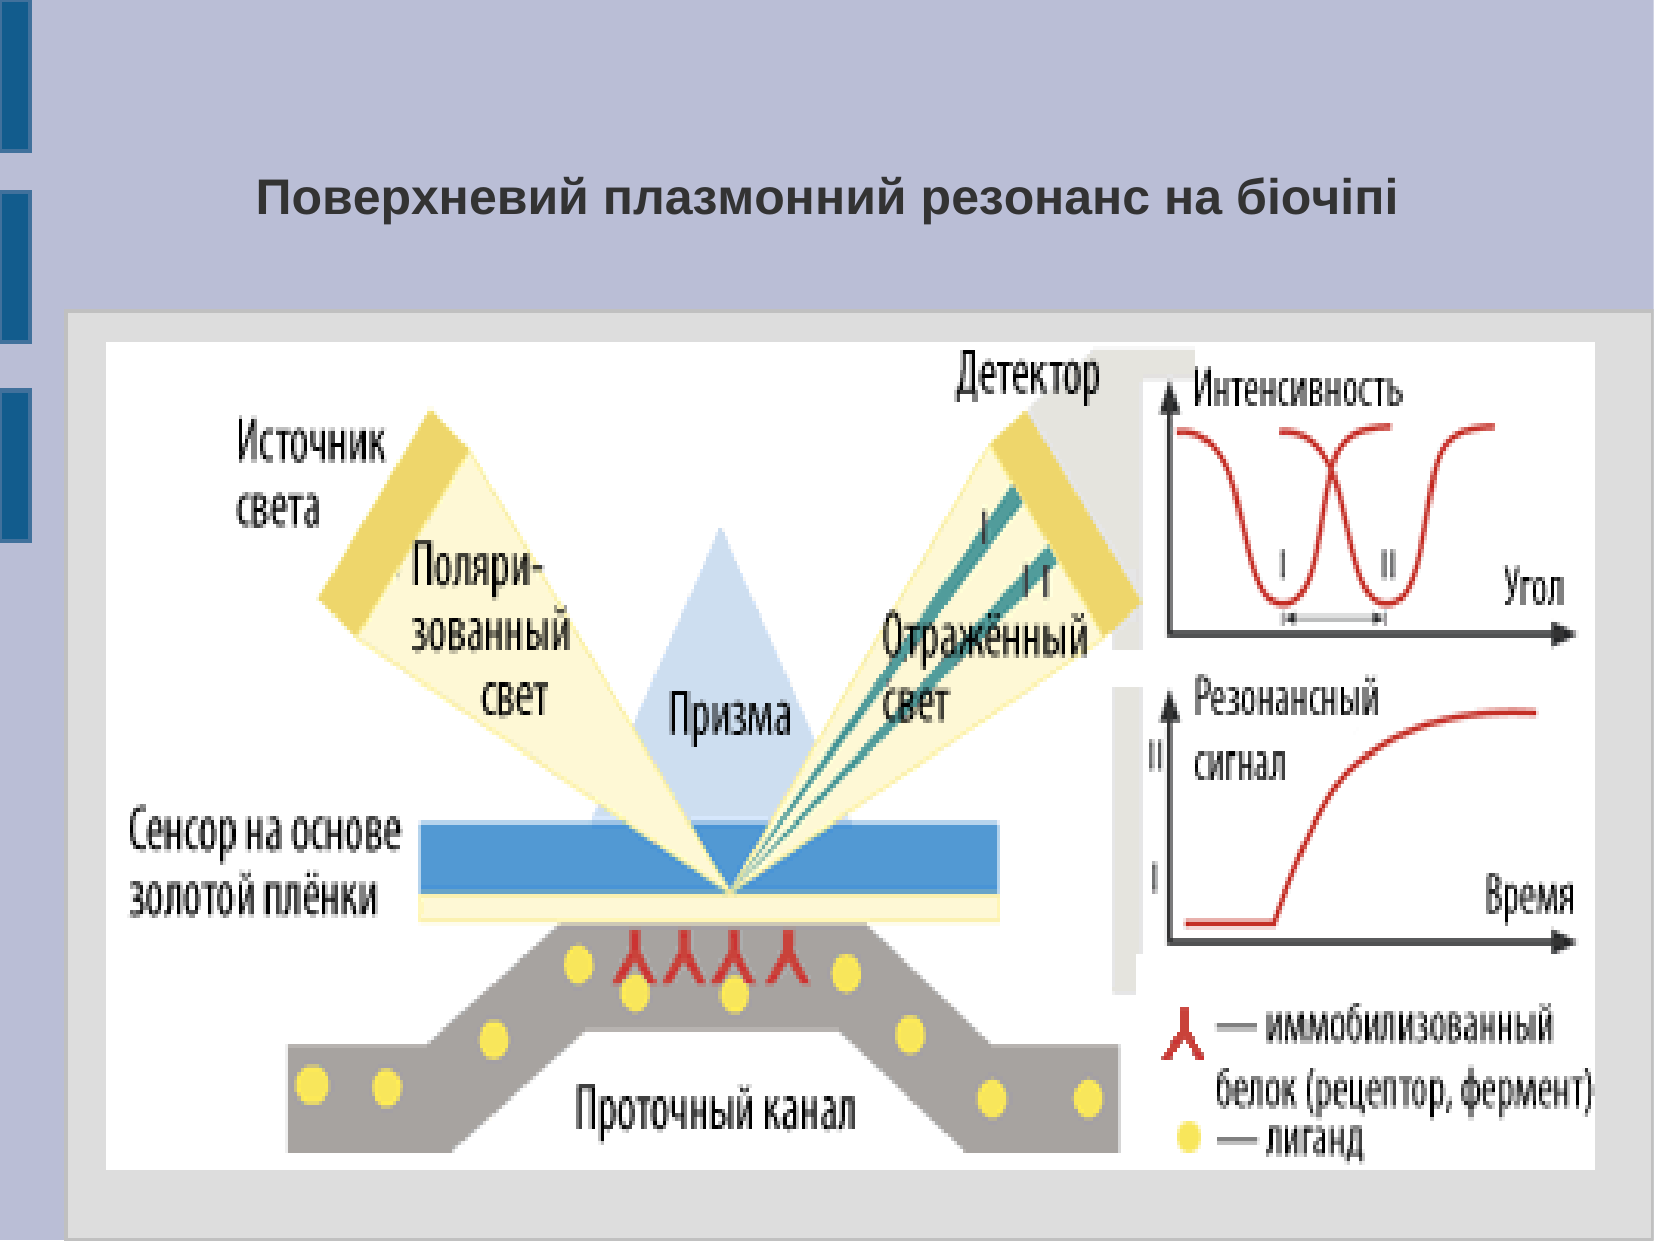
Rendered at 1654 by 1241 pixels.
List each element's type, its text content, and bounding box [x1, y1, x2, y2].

picture [106, 342, 1595, 1170]
title Поверхневий плазмонний резонанс на біочіпі [121, 164, 1534, 225]
